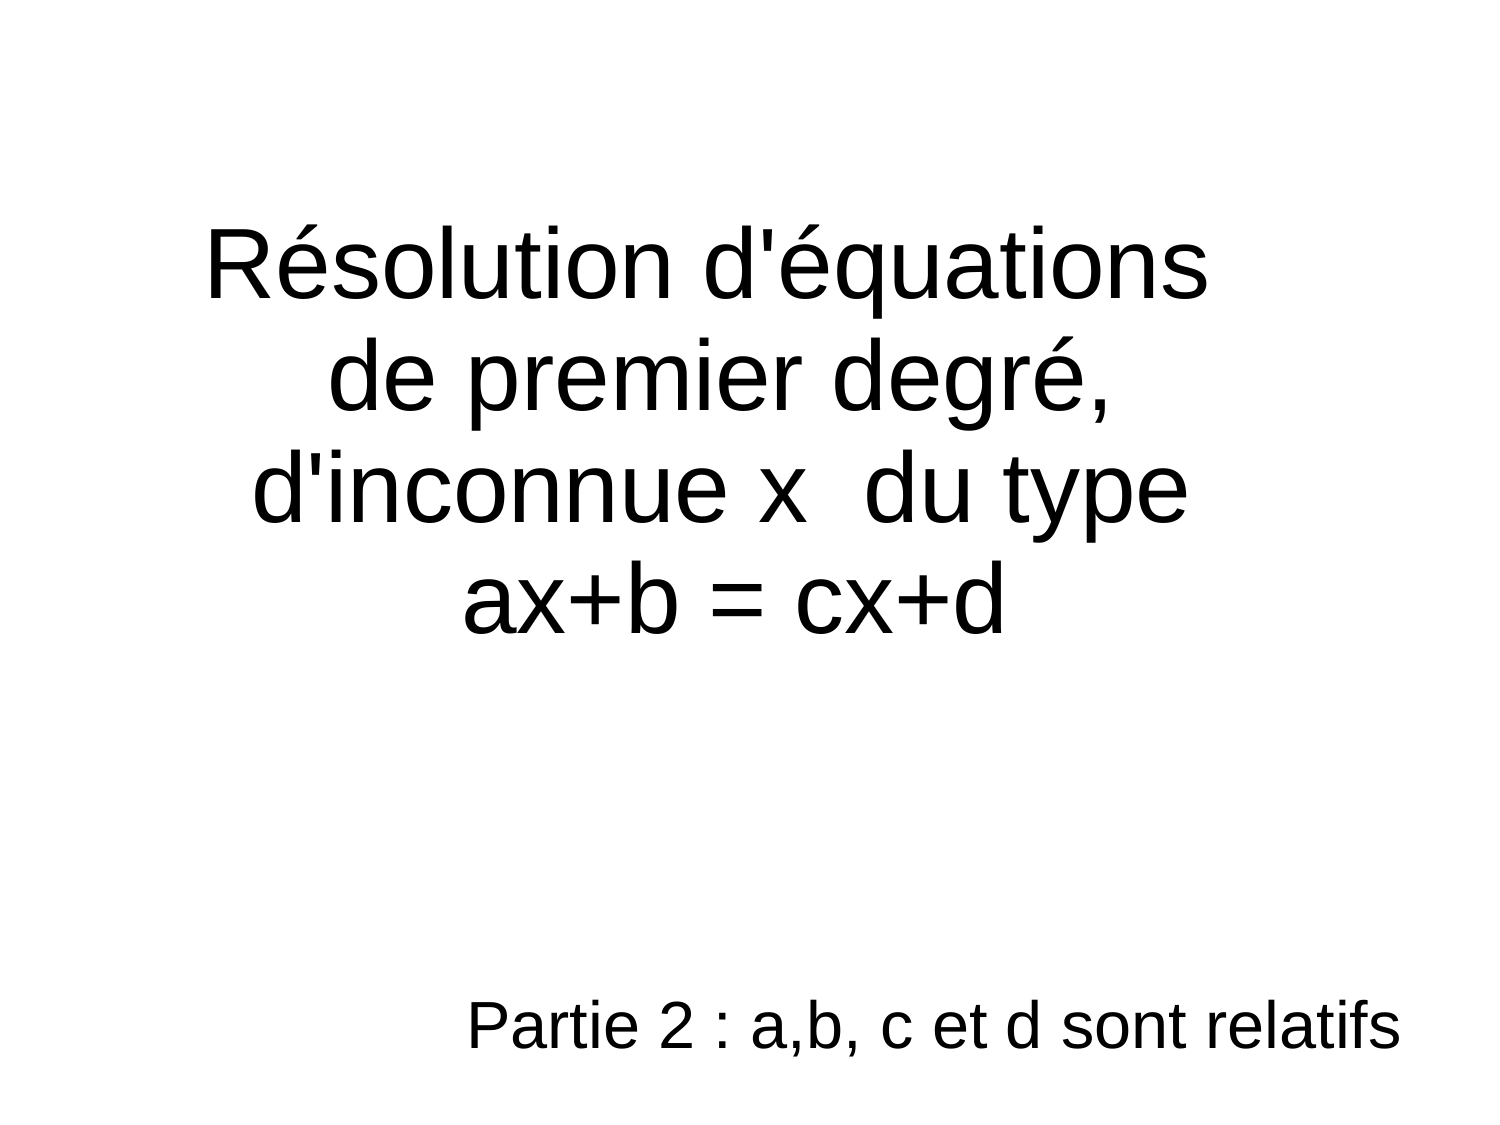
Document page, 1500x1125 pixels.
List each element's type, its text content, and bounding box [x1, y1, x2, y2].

text_box Partie 2 : a,b, c et d sont relatifs [451, 980, 1418, 1070]
text_box Résolution d'équations de premier degré, d'inconnue x du type ax+b = cx+d [188, 200, 1406, 775]
